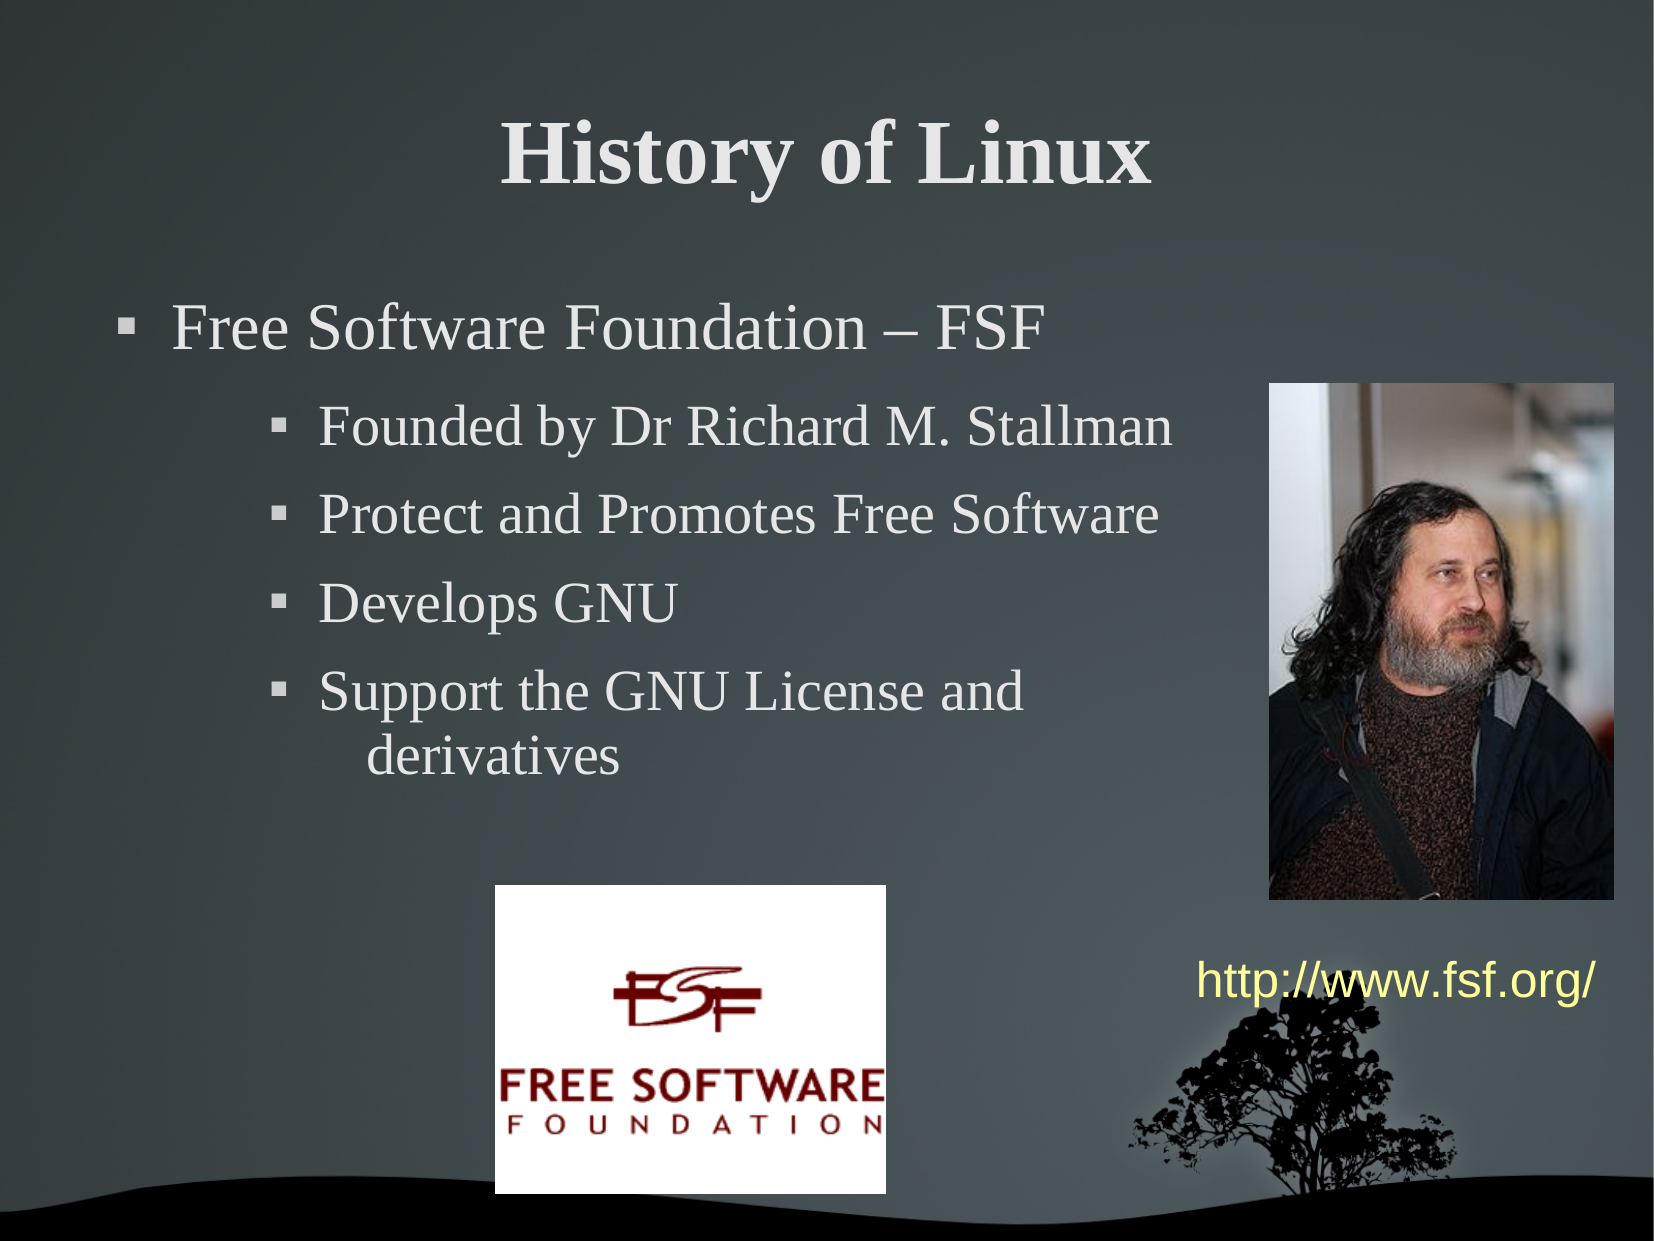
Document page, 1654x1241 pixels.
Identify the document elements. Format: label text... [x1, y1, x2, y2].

picture [0, 0, 1654, 1241]
text_box http://www.fsf.org/ [1181, 944, 1637, 1056]
title History of Linux [82, 49, 1571, 257]
list Free Software Foundation – FSF Founded by Dr Richard M. Stallman Protect and Promotes Free Software Develops GNU Support the GNU License and derivatives [82, 290, 1571, 1109]
